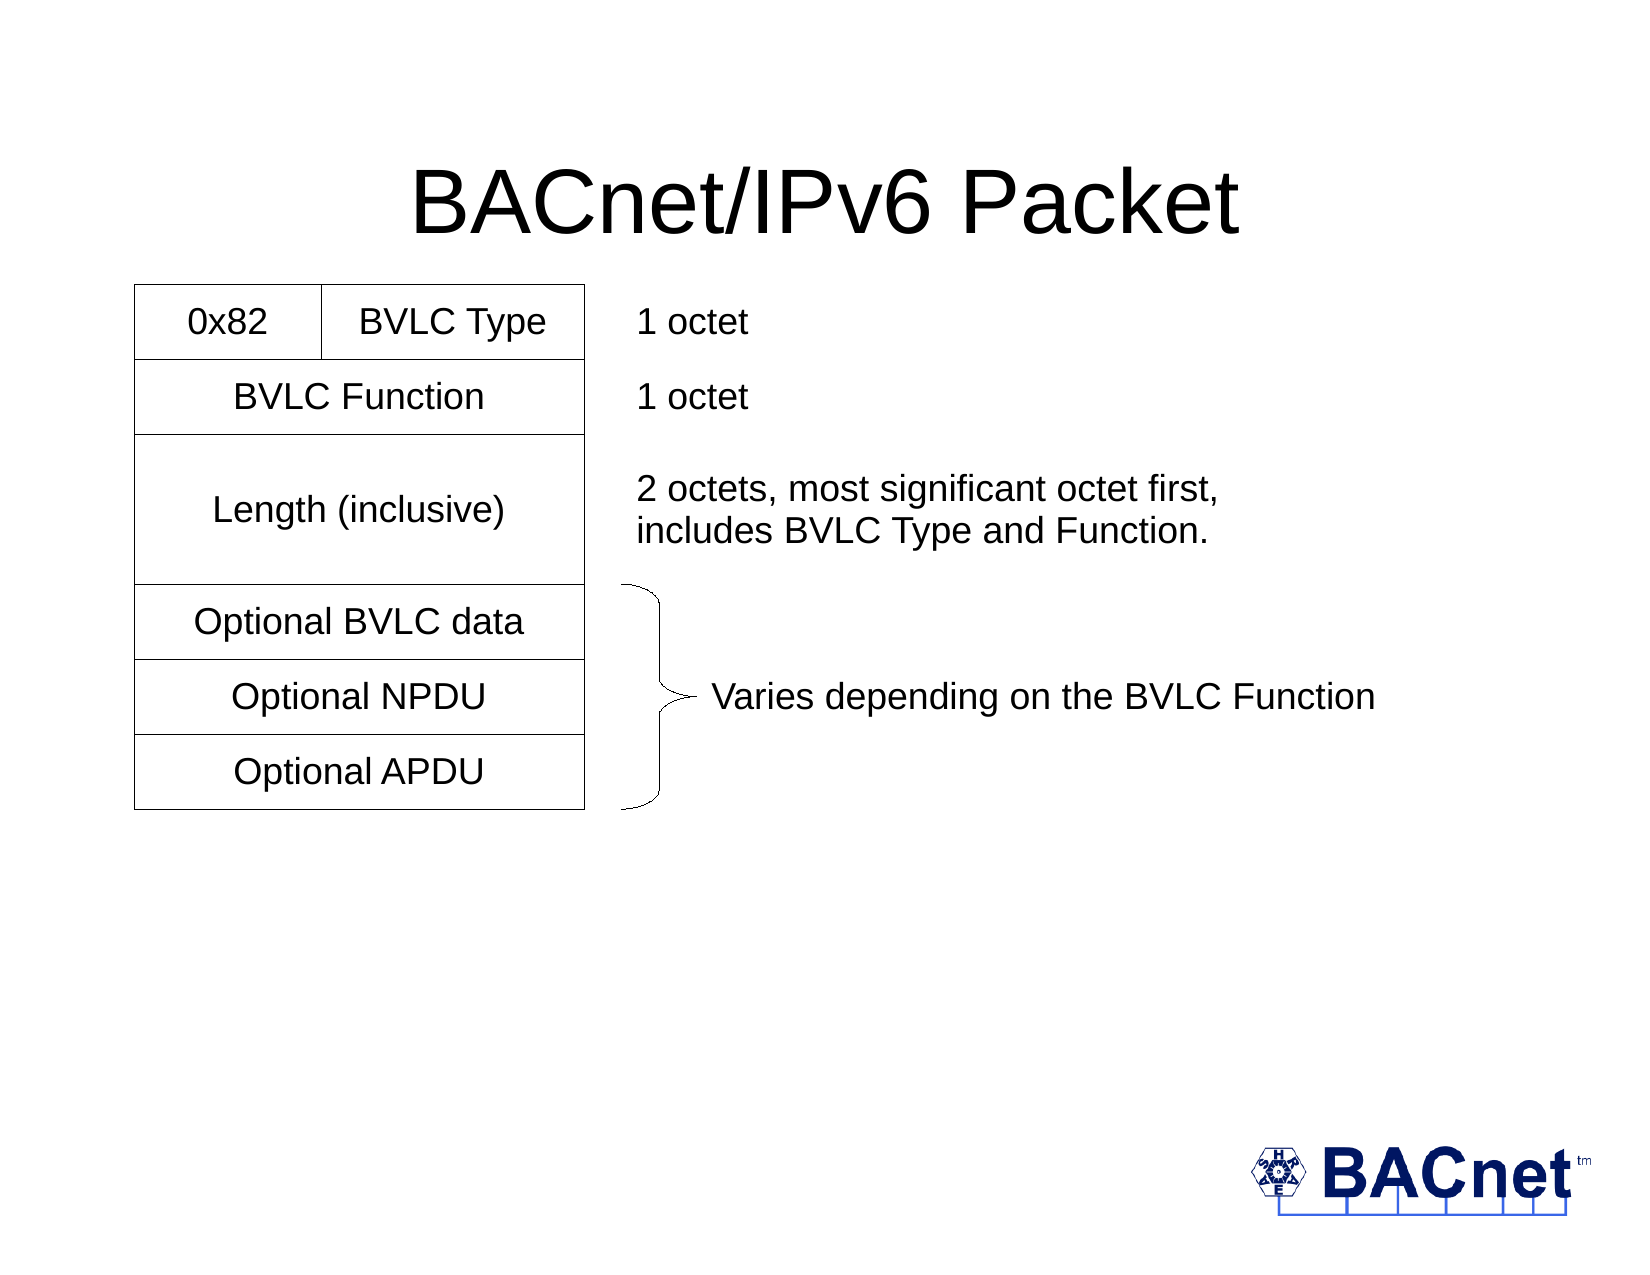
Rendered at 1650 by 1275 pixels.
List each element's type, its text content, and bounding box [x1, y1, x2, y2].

text_box BVLC Type [321, 284, 585, 359]
text_box Length (inclusive) [134, 434, 585, 584]
text_box 2 octets, most significant octet first, includes BVLC Type and Function. [621, 434, 1297, 585]
text_box Optional APDU [134, 734, 585, 810]
text_box BVLC Function [134, 359, 585, 434]
title BACnet/IPv6 Packet [135, 105, 1515, 299]
text_box 0x82 [134, 284, 321, 359]
picture [1251, 1146, 1591, 1216]
text_box 1 octet [621, 284, 847, 359]
text_box Varies depending on the BVLC Function [696, 659, 1522, 735]
text_box Optional BVLC data [134, 584, 585, 659]
text_box Optional NPDU [134, 659, 585, 734]
text_box 1 octet [621, 359, 847, 435]
